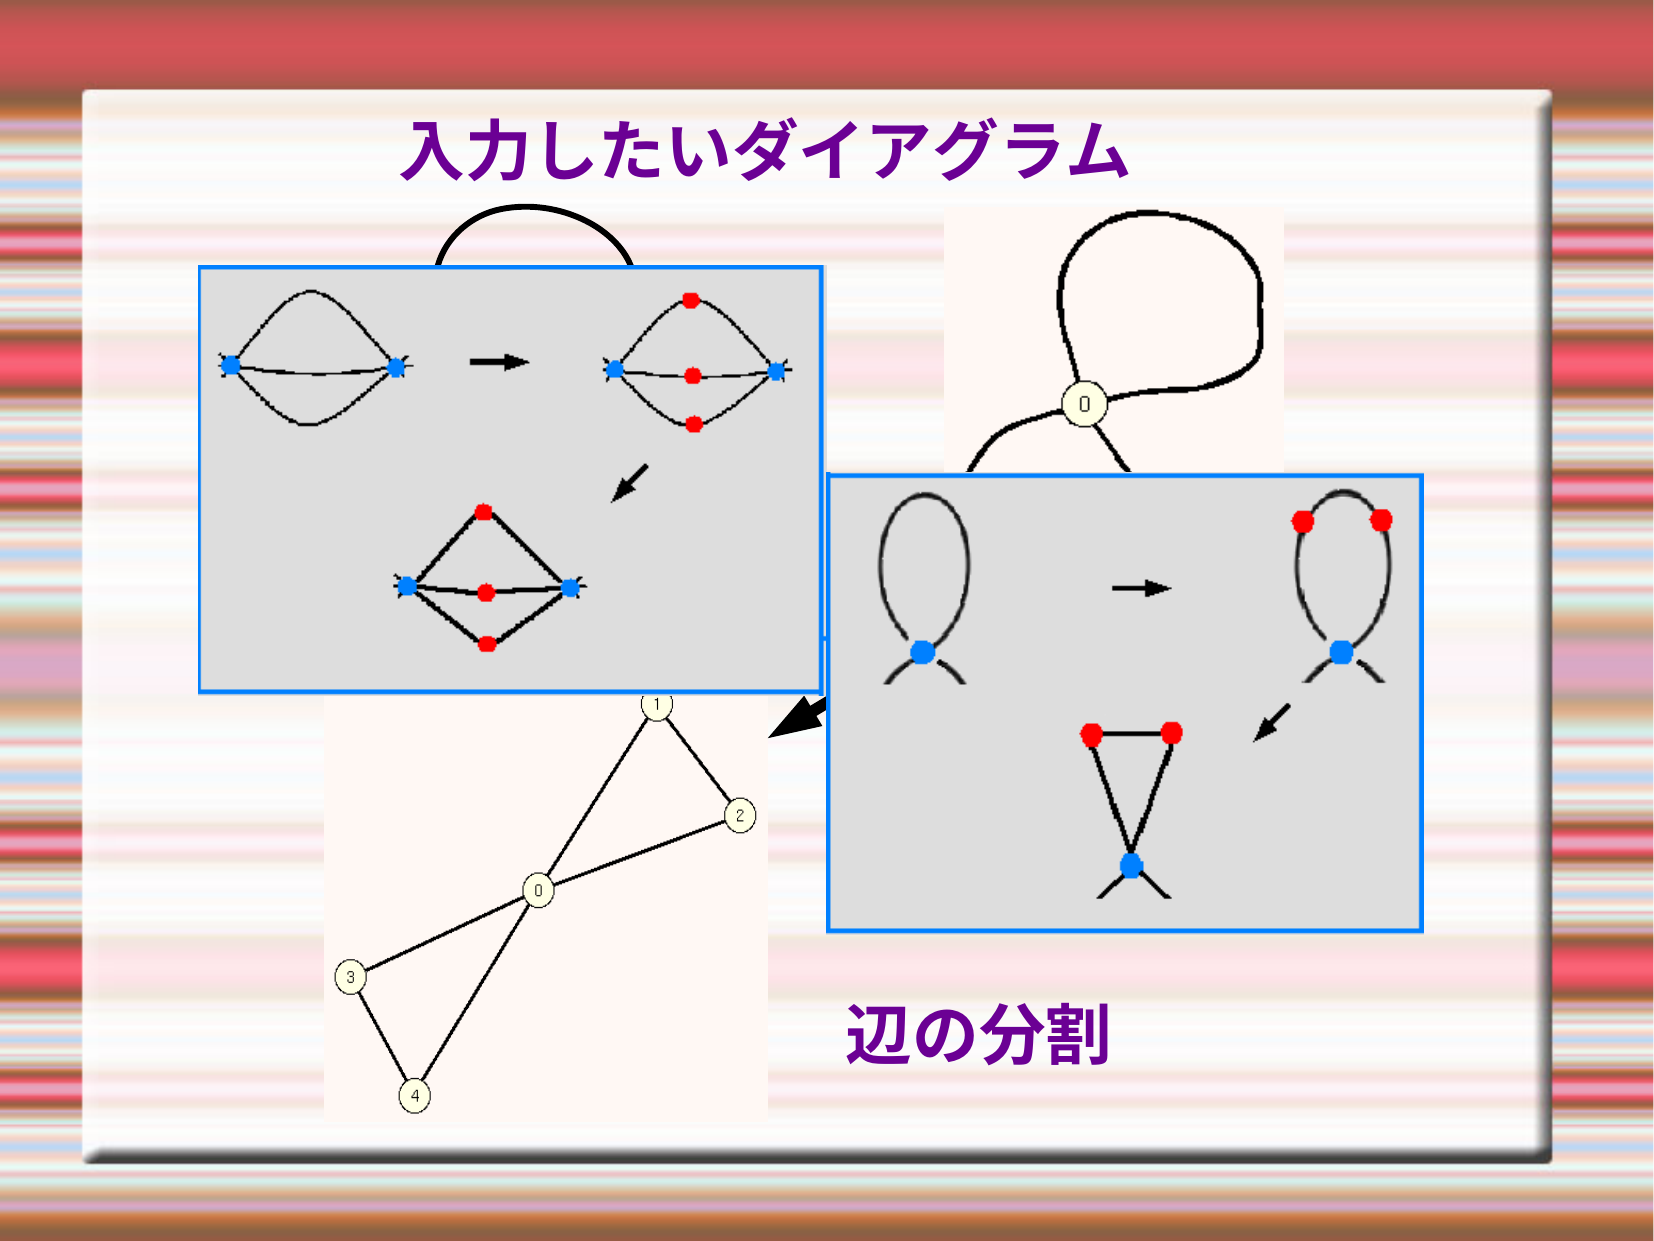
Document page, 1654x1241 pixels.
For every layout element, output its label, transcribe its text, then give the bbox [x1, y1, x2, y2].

picture [0, 0, 1654, 1241]
text_box 入力したいダイアグラム [383, 90, 1178, 178]
text_box 辺の分割 [830, 974, 1241, 1062]
